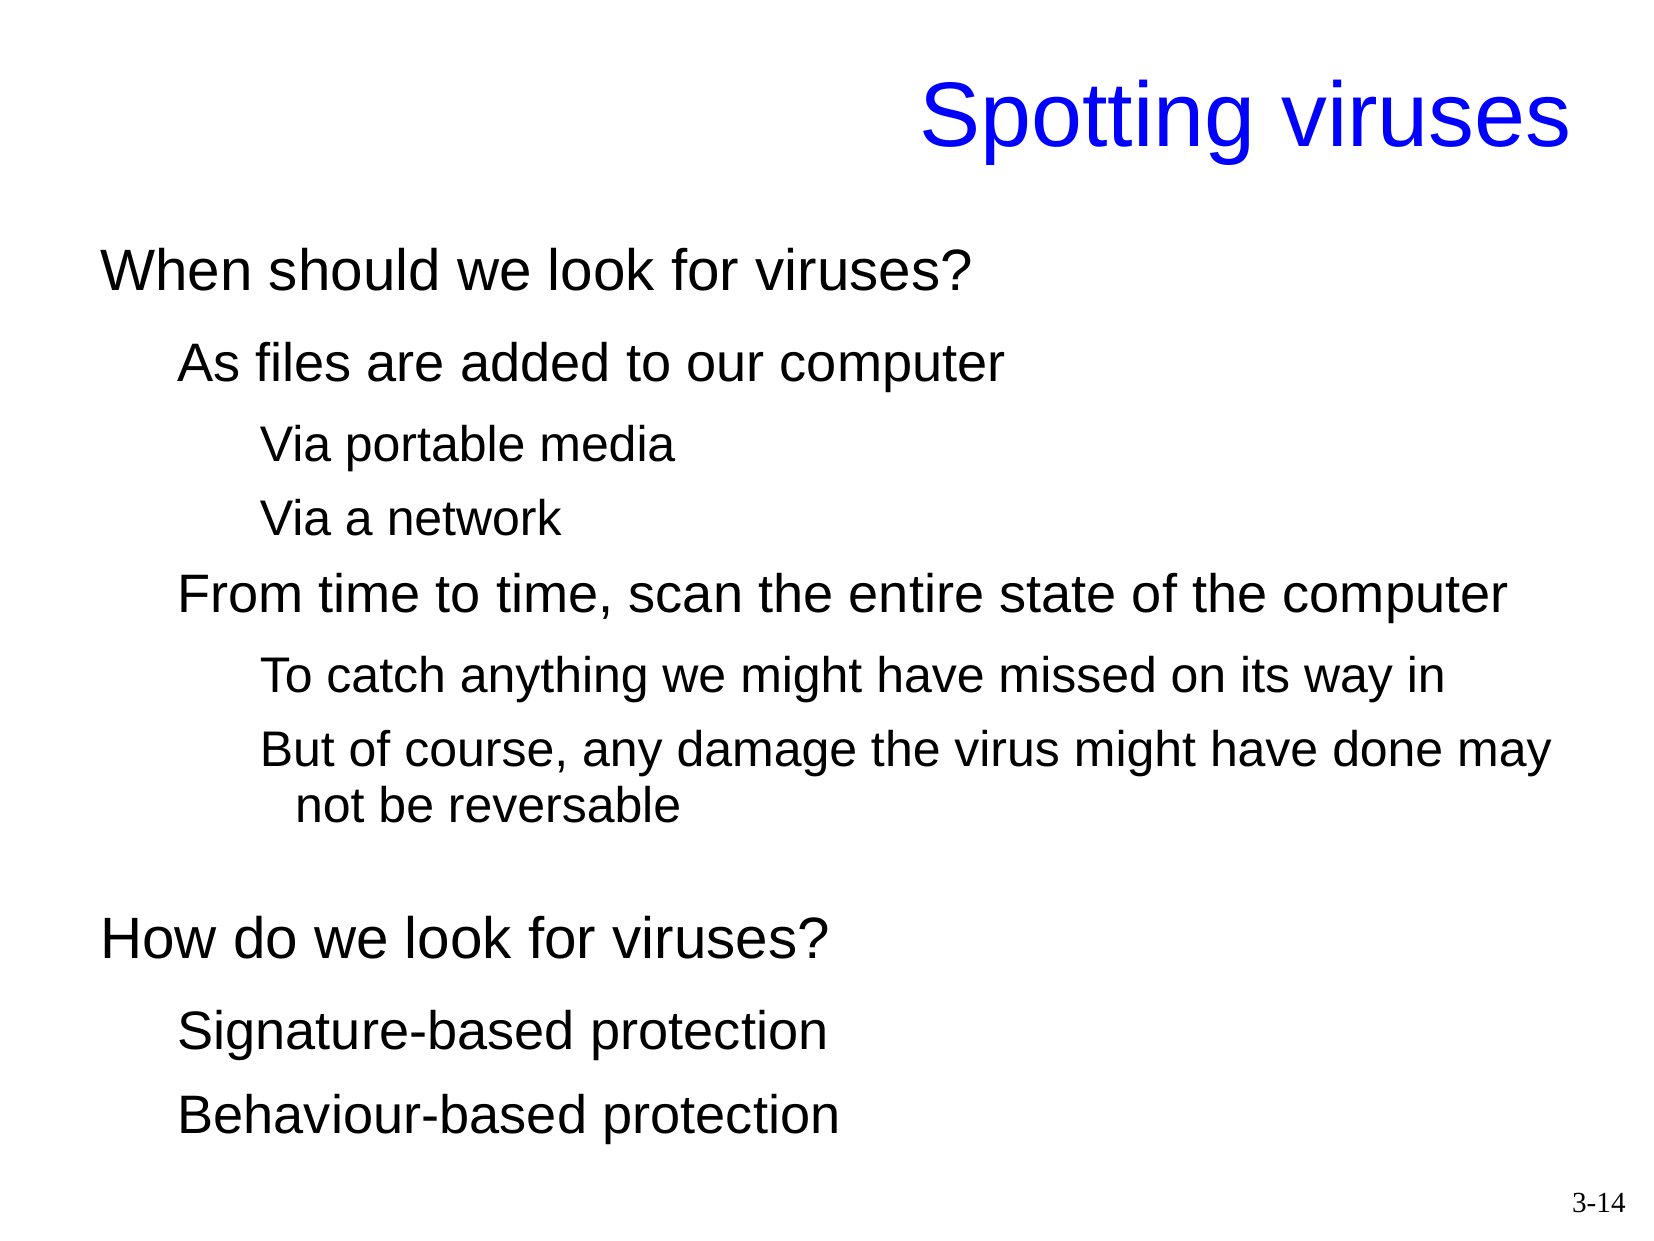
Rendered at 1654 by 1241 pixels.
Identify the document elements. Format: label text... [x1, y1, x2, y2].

list When should we look for viruses? As files are added to our computer Via portable media Via a network From time to time, scan the entire state of the computer To catch anything we might have missed on its way in But of course, any damage the virus might have done may not be reversable How do we look for viruses? Signature-based protection Behaviour-based protection [82, 237, 1571, 1156]
title Spotting viruses [84, 18, 1573, 211]
